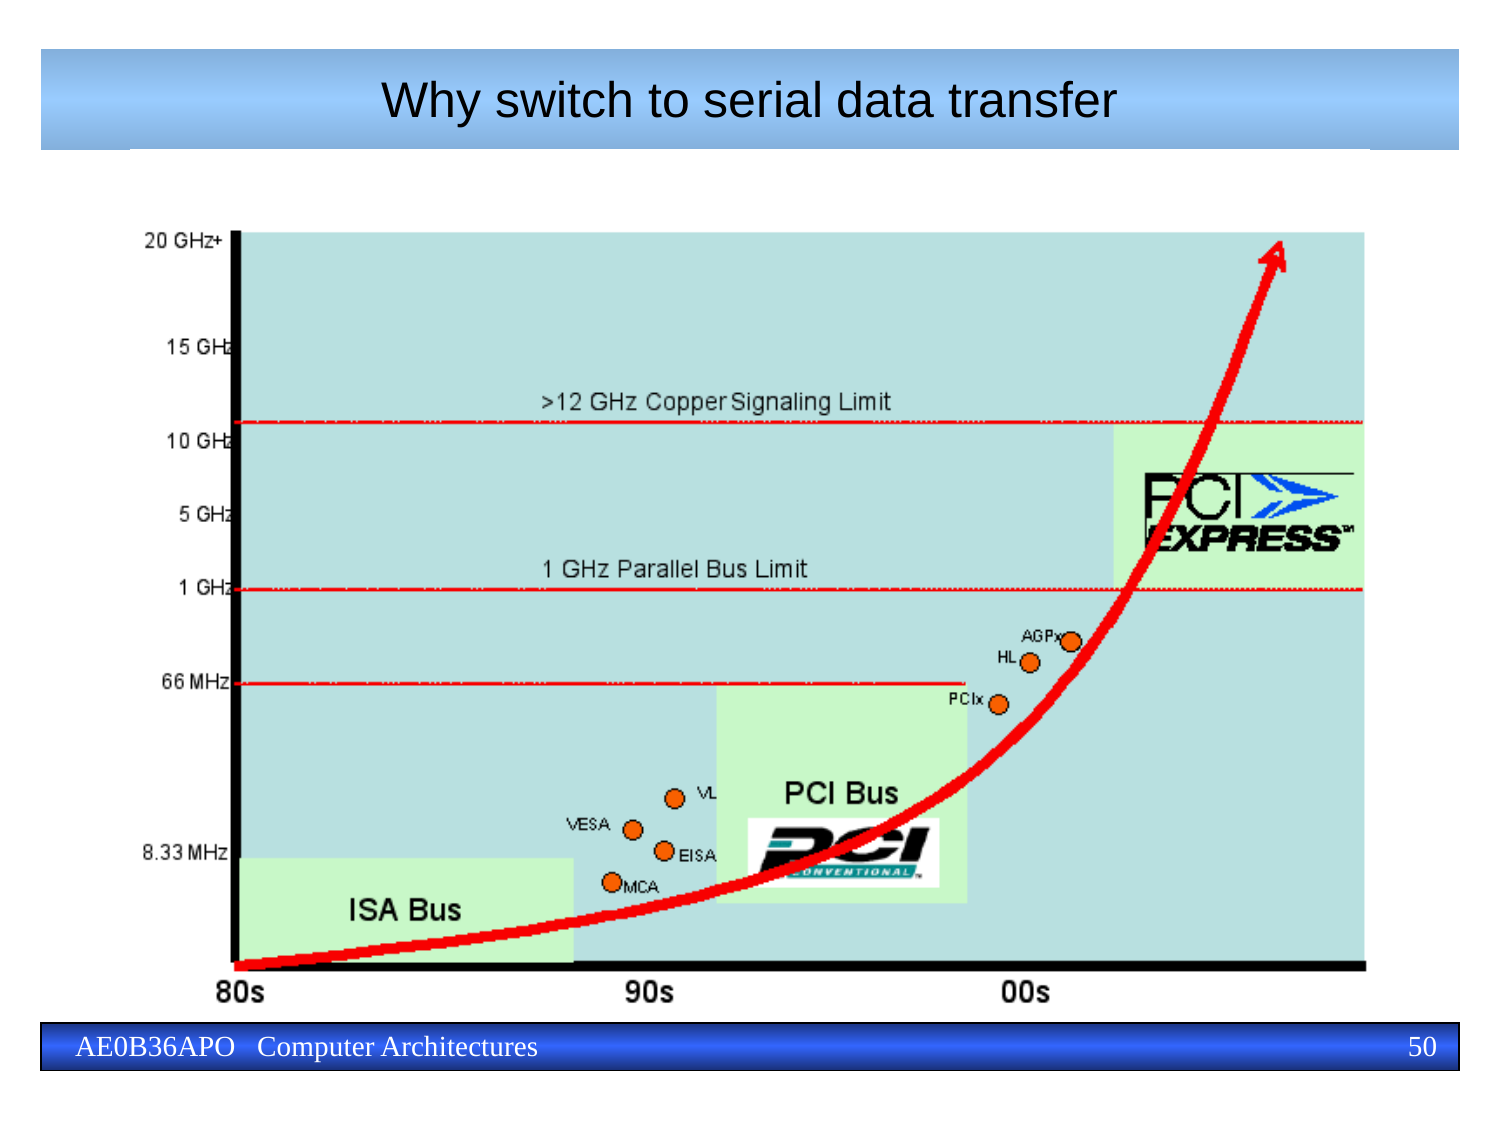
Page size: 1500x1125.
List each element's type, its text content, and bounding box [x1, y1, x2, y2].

title Why switch to serial data transfer [41, 49, 1459, 150]
picture [130, 149, 1370, 1017]
